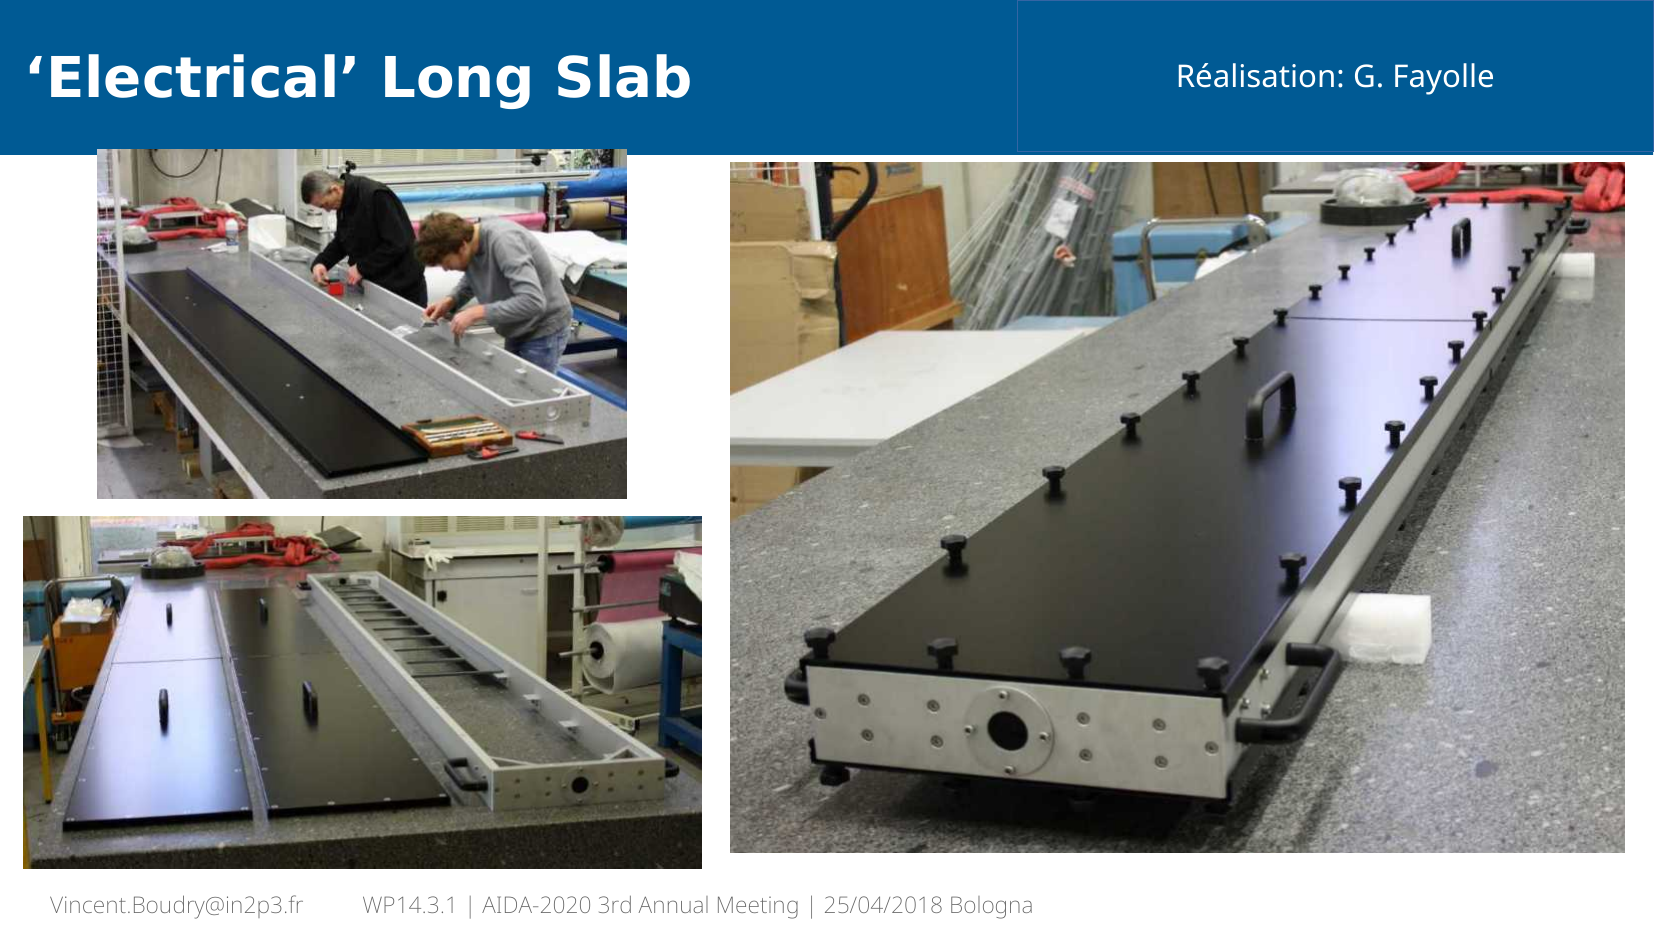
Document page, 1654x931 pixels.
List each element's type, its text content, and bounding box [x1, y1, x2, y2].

title ‘Electrical’ Long Slab [24, 12, 1017, 143]
picture [23, 516, 702, 869]
picture [730, 162, 1625, 853]
text_box Réalisation: G. Fayolle [1017, 0, 1654, 152]
picture [97, 149, 627, 499]
